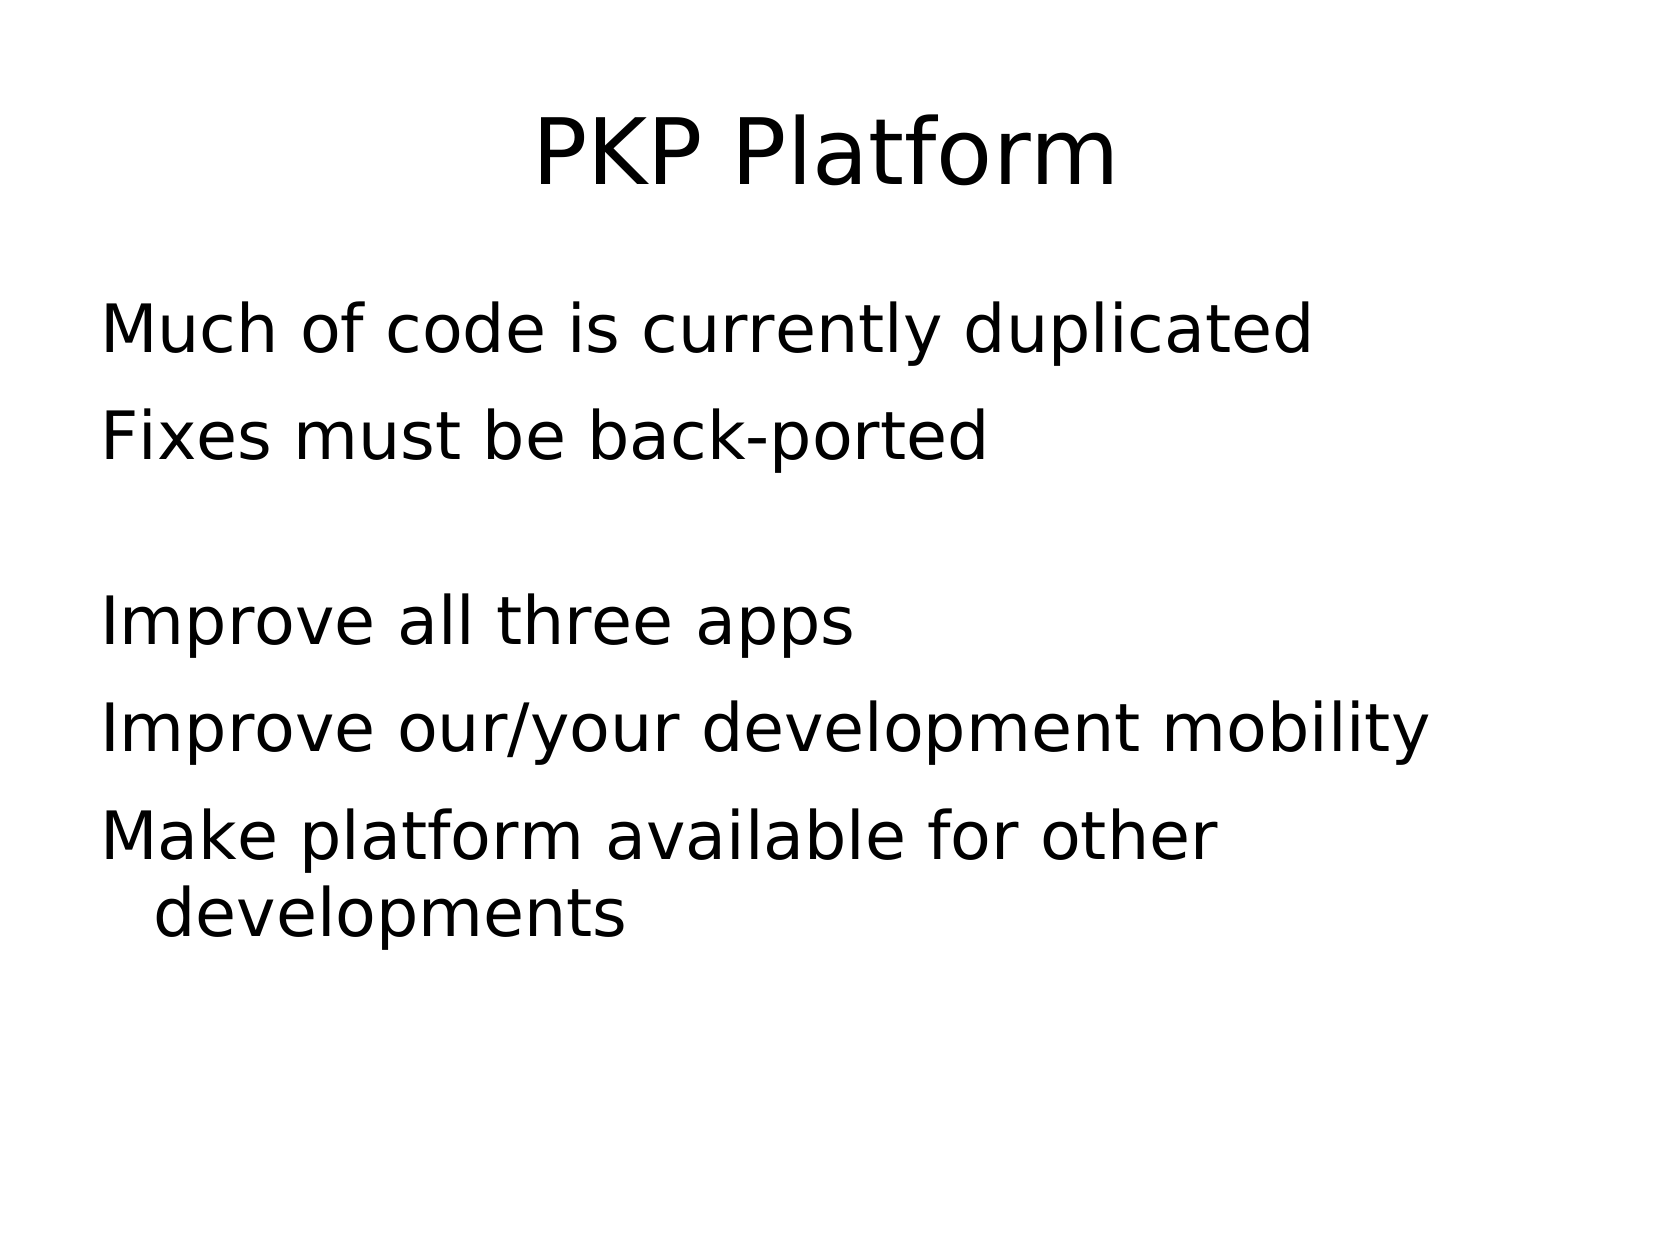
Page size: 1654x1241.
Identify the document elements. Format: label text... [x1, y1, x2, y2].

title PKP Platform [82, 56, 1571, 250]
list Much of code is currently duplicated Fixes must be back-ported Improve all three apps Improve our/your development mobility Make platform available for other developments [82, 290, 1571, 1094]
